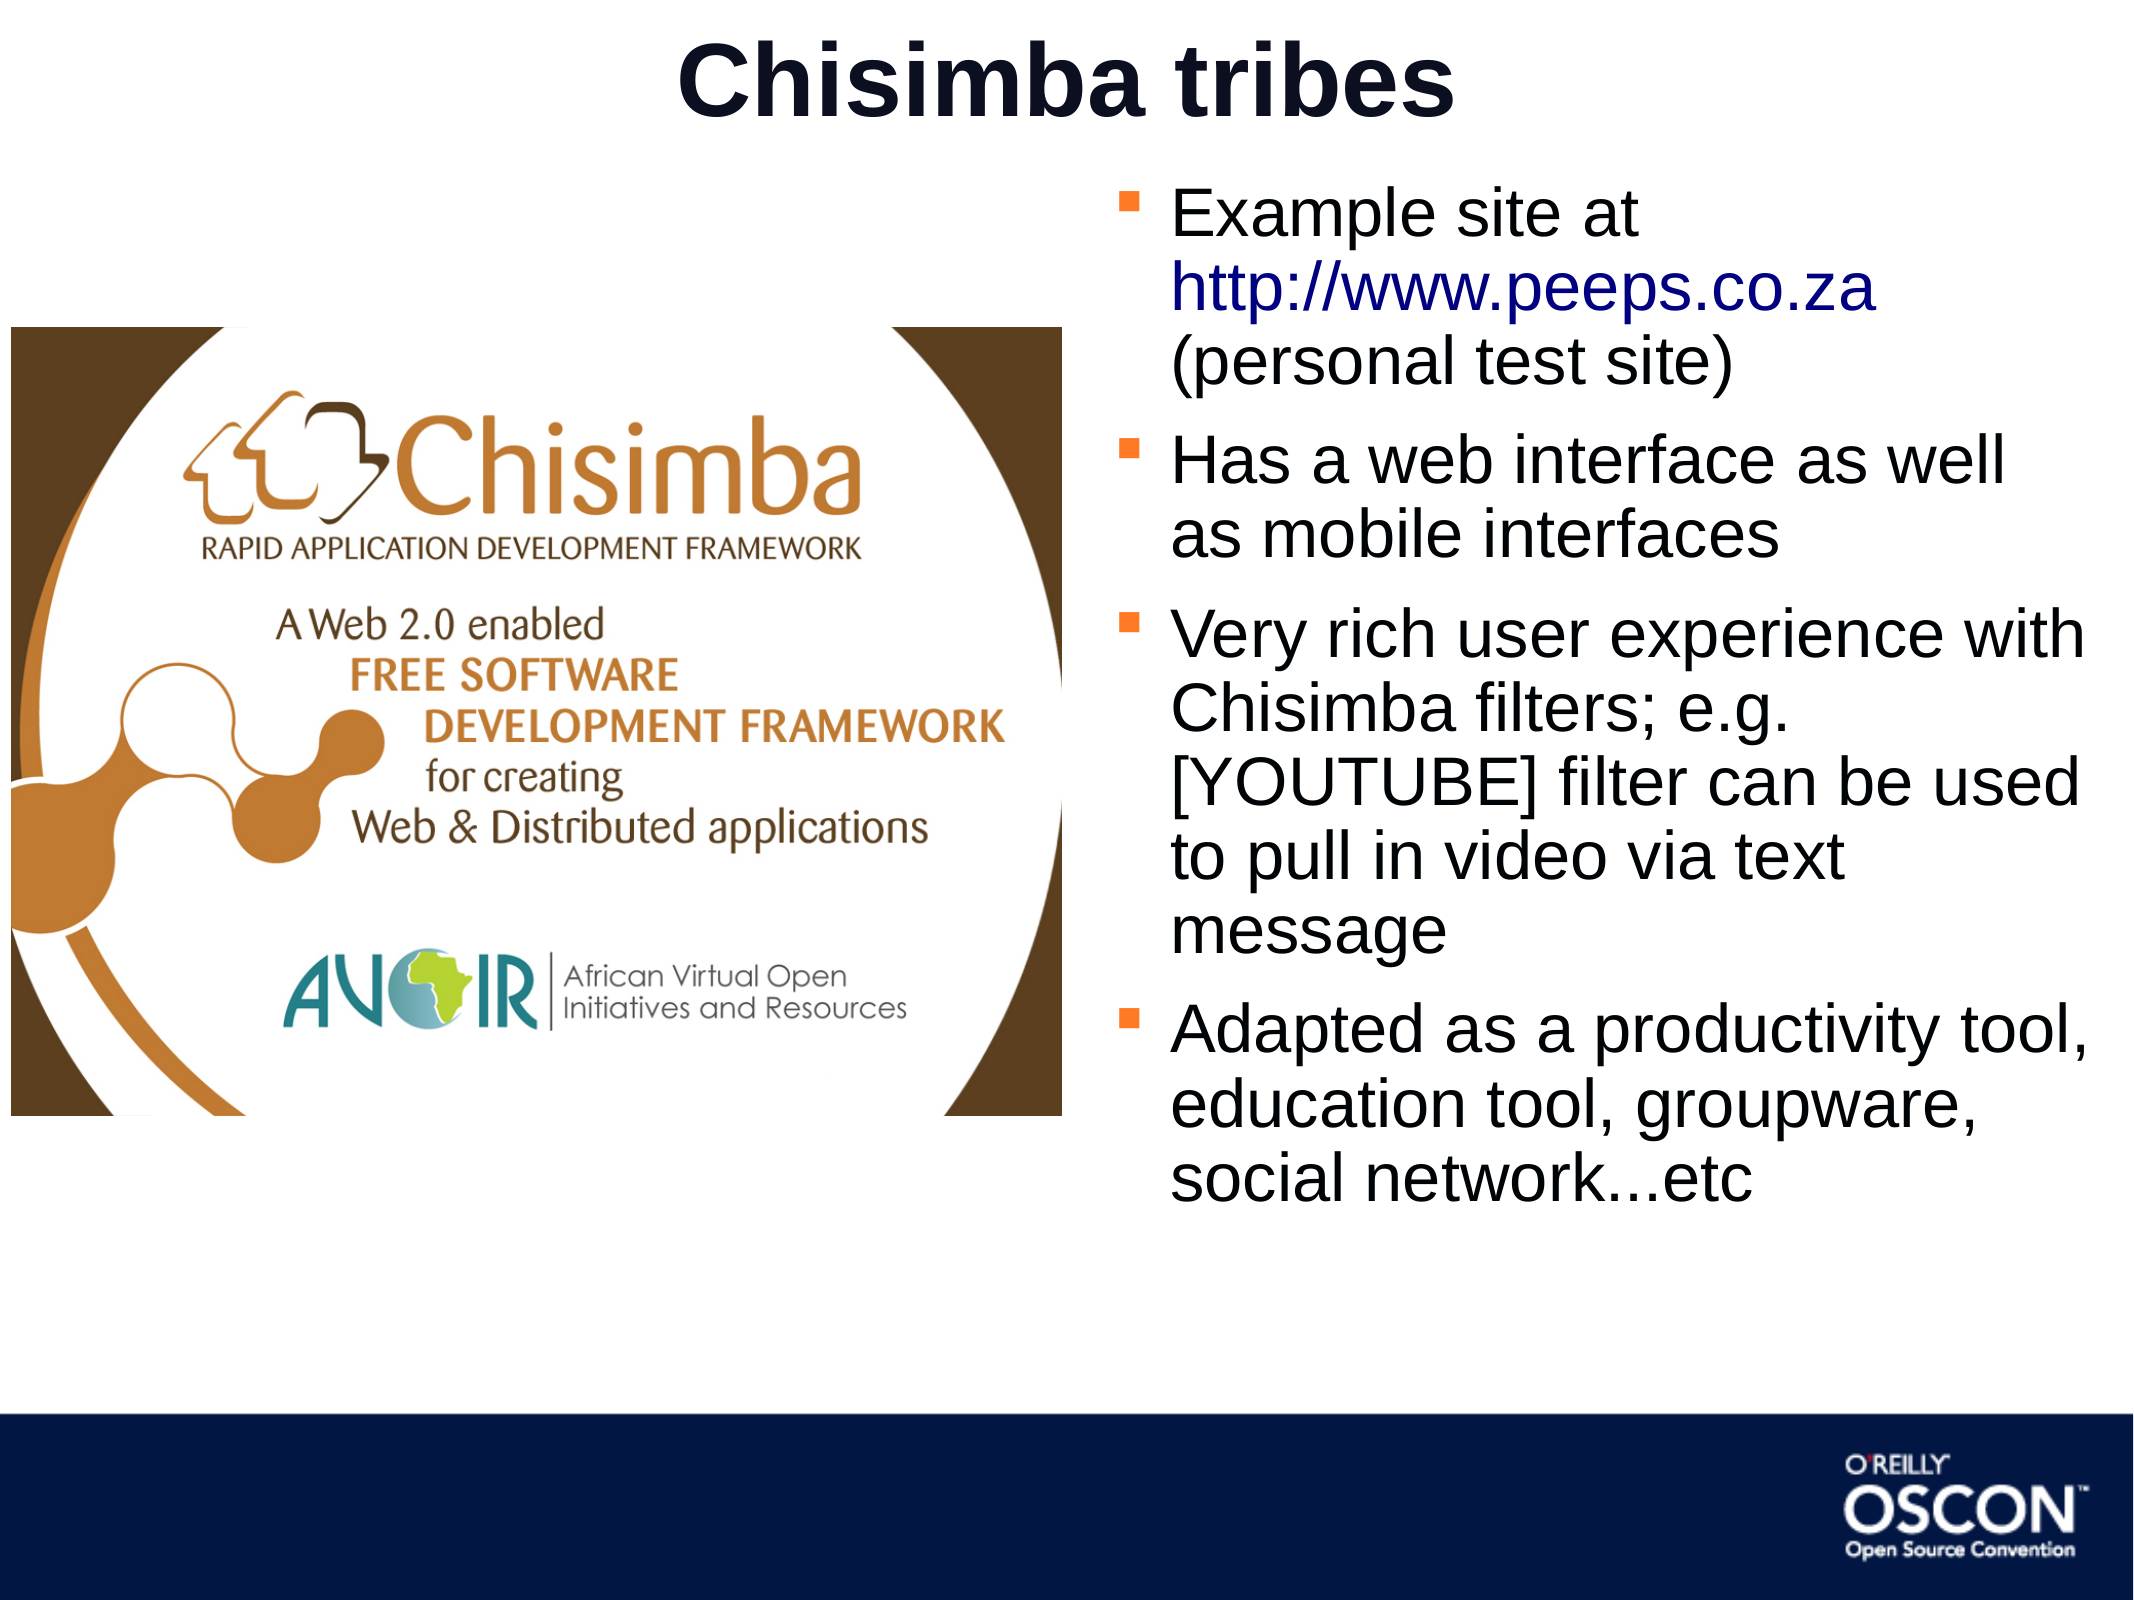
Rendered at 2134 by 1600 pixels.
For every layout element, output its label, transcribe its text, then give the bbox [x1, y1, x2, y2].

title Chisimba tribes [41, 0, 2094, 152]
picture [0, 0, 2134, 1600]
list Example site at http://www.peeps.co.za (personal test site) Has a web interface as well as mobile interfaces Very rich user experience with Chisimba filters; e.g. [YOUTUBE] filter can be used to pull in video via text message Adapted as a productivity tool, education tool, groupware, social network...etc [1099, 168, 2101, 1244]
